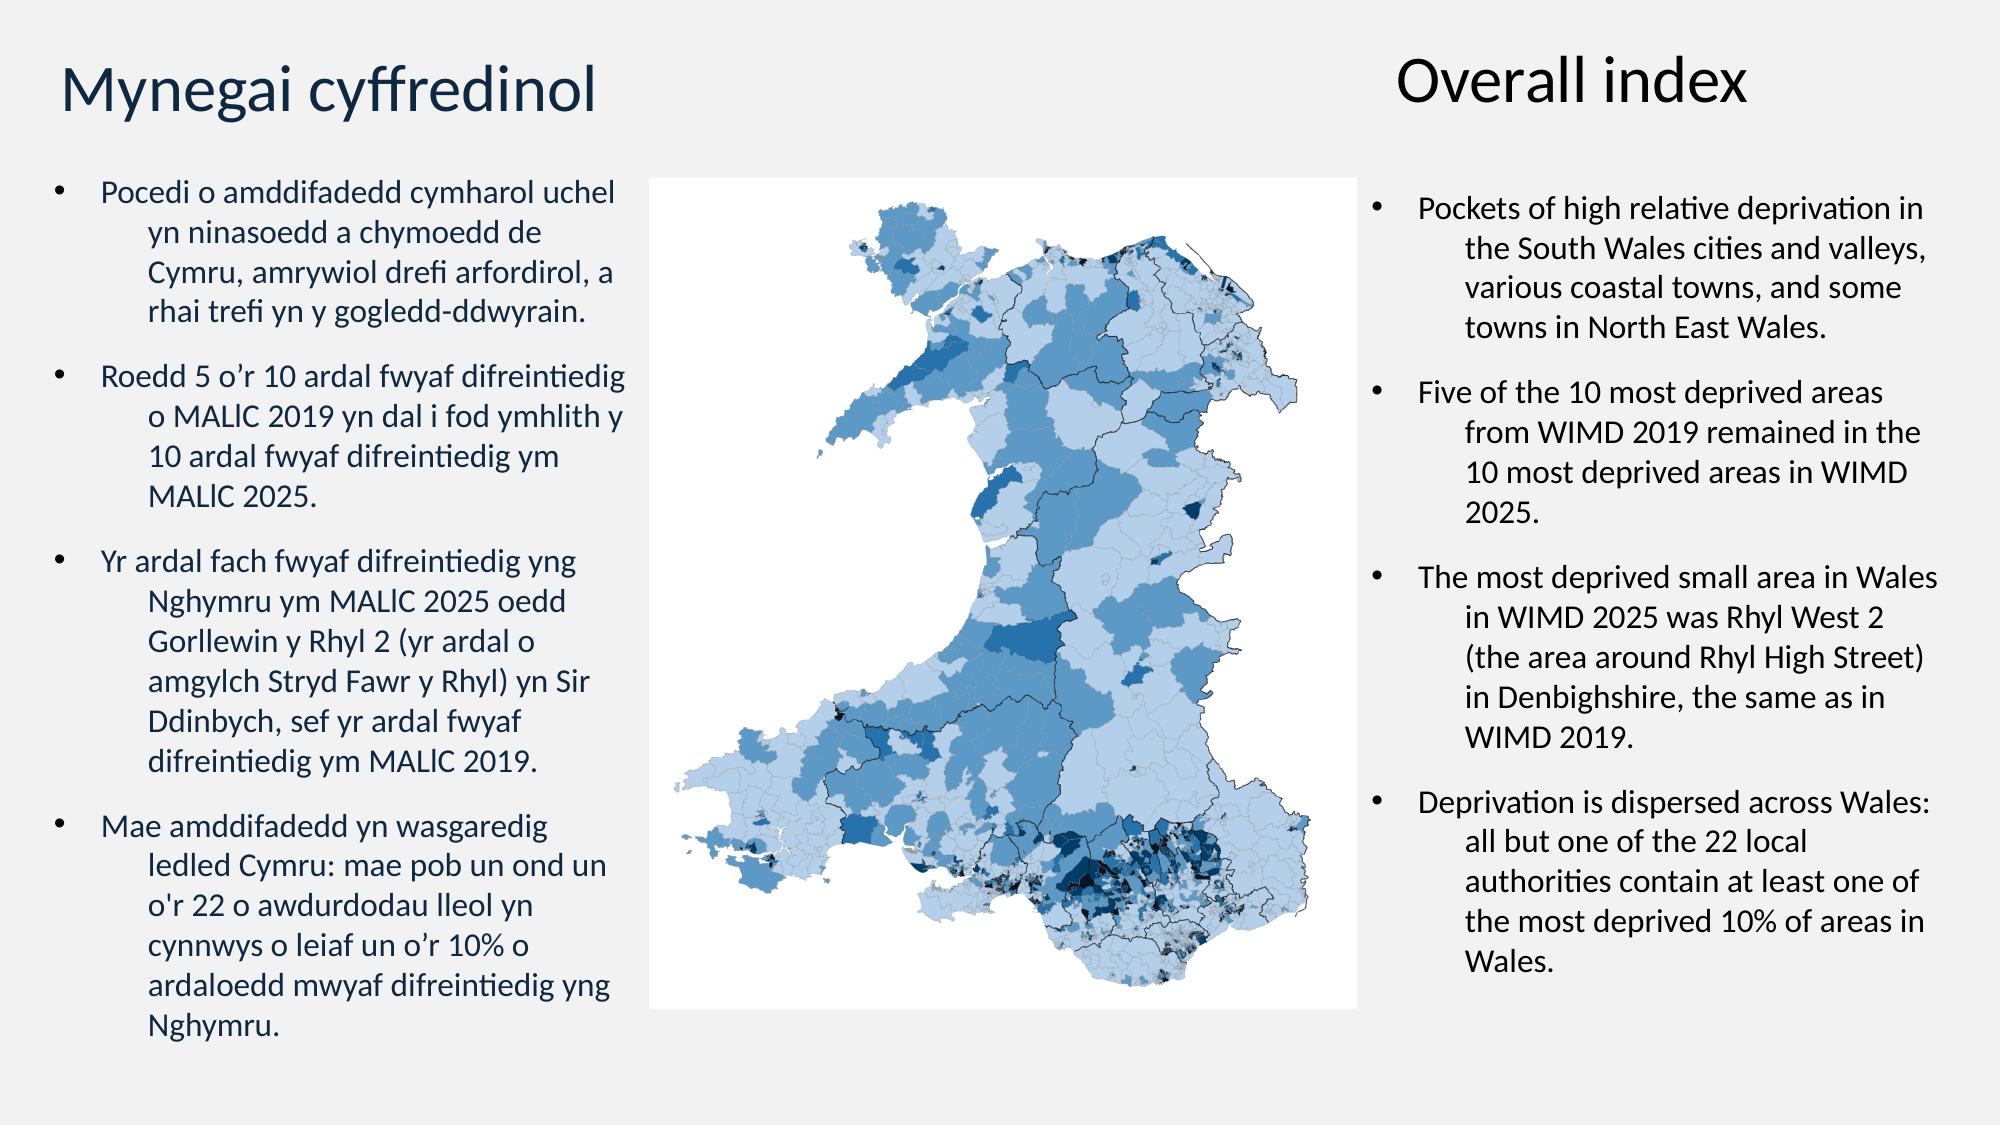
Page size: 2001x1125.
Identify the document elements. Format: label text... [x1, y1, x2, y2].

text_box Pocedi o amddifadedd cymharol uchel yn ninasoedd a chymoedd de Cymru, amrywiol drefi arfordirol, a rhai trefi yn y gogledd-ddwyrain. Roedd 5 o’r 10 ardal fwyaf difreintiedig o MALlC 2019 yn dal i fod ymhlith y 10 ardal fwyaf difreintiedig ym MALlC 2025. Yr ardal fach fwyaf difreintiedig yng Nghymru ym MALlC 2025 oedd Gorllewin y Rhyl 2 (yr ardal o amgylch Stryd Fawr y Rhyl) yn Sir Ddinbych, sef yr ardal fwyaf difreintiedig ym MALlC 2019. Mae amddifadedd yn wasgaredig ledled Cymru: mae pob un ond un o'r 22 o awdurdodau lleol yn cynnwys o leiaf un o’r 10% o ardaloedd mwyaf difreintiedig yng Nghymru. [39, 162, 644, 1097]
picture [649, 178, 1357, 1009]
title Overall index [1381, 36, 1917, 170]
text_box Mynegai cyffredinol [45, 36, 879, 133]
text_box Pockets of high relative deprivation in the South Wales cities and valleys, various coastal towns, and some towns in North East Wales. Five of the 10 most deprived areas from WIMD 2019 remained in the 10 most deprived areas in WIMD 2025. The most deprived small area in Wales in WIMD 2025 was Rhyl West 2 (the area around Rhyl High Street) in Denbighshire, the same as in WIMD 2019. Deprivation is dispersed across Wales: all but one of the 22 local authorities contain at least one of the most deprived 10% of areas in Wales. [1356, 178, 1961, 982]
